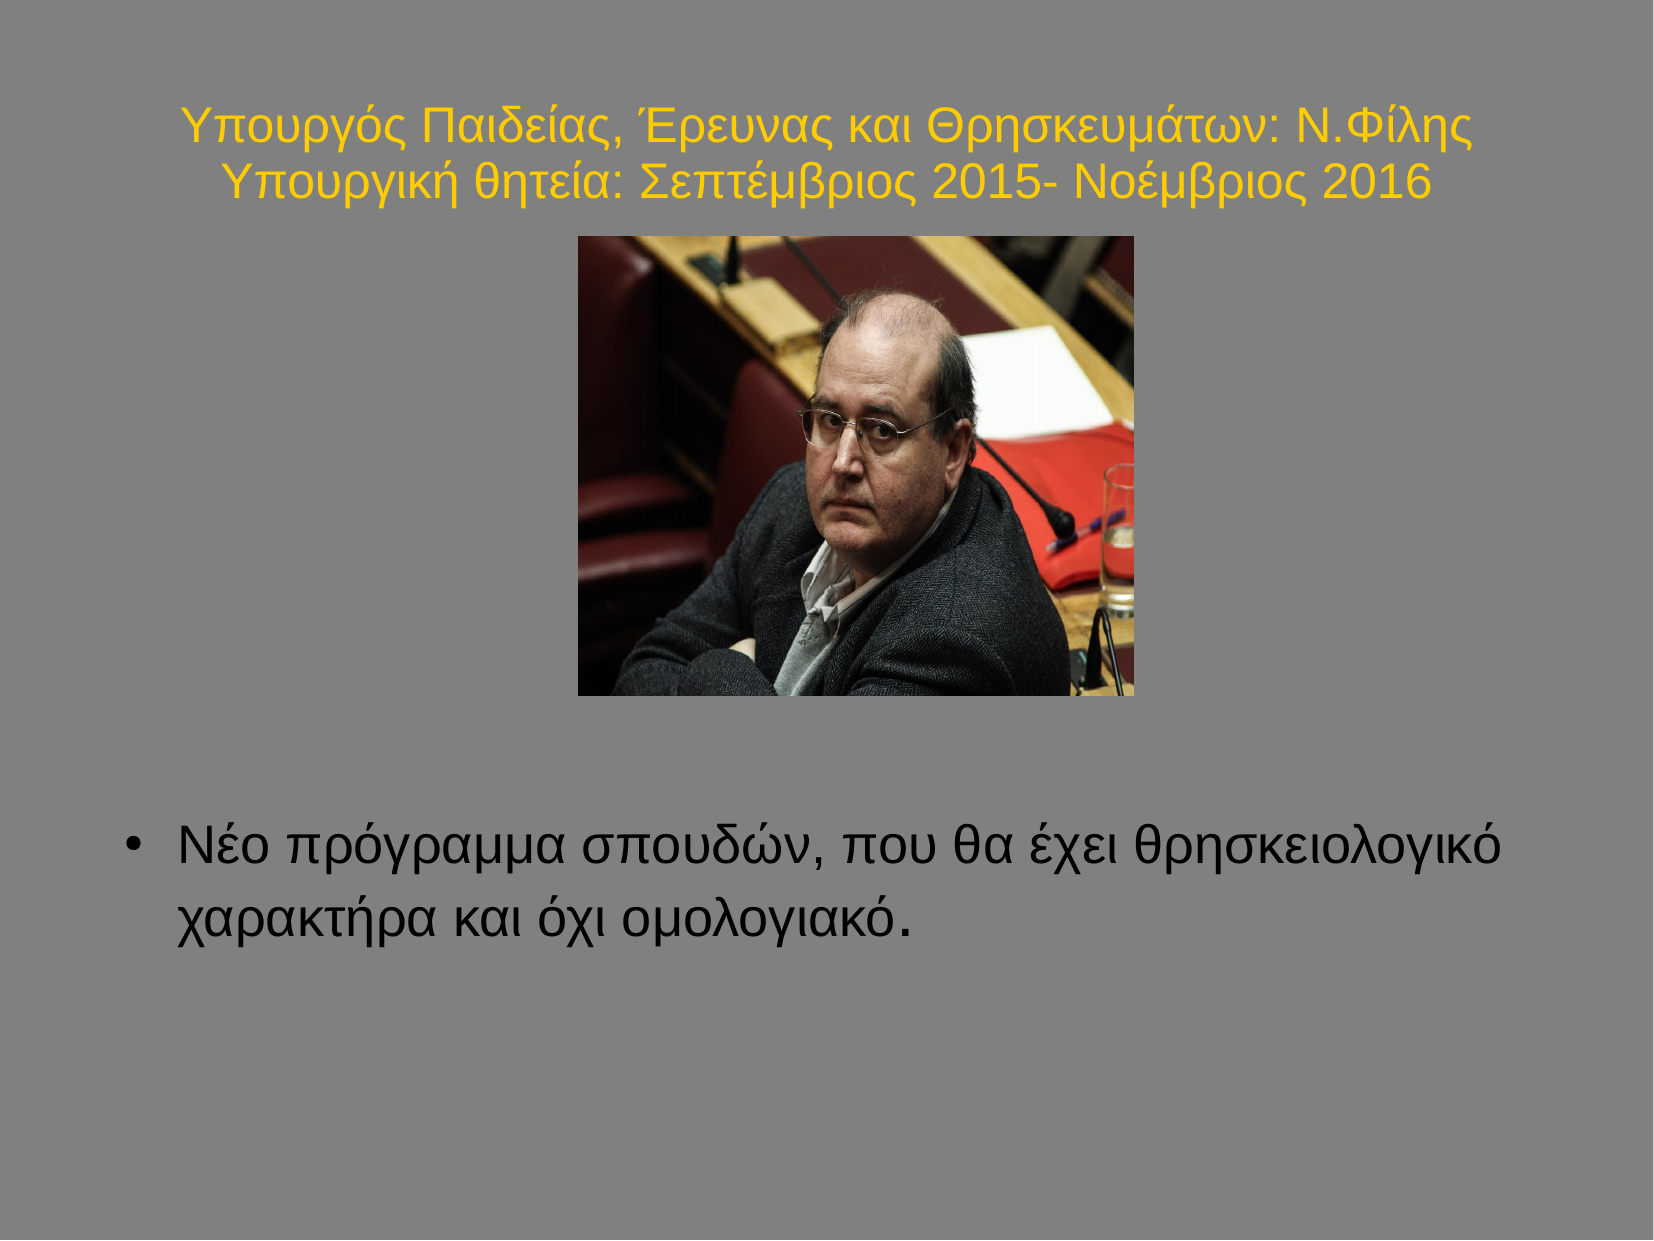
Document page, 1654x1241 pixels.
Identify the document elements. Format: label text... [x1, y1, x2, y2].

title Υπουργός Παιδείας, Έρευνας και Θρησκευμάτων: Ν.Φίλης Υπουργική θητεία: Σεπτέμβριος 2015- Νοέμβριος 2016 [82, 49, 1571, 257]
list Νέο πρόγραμμα σπουδών, που θα έχει θρησκειολογικό χαρακτήρα και όχι ομολογιακό. [106, 814, 1524, 1182]
picture [578, 236, 1134, 696]
